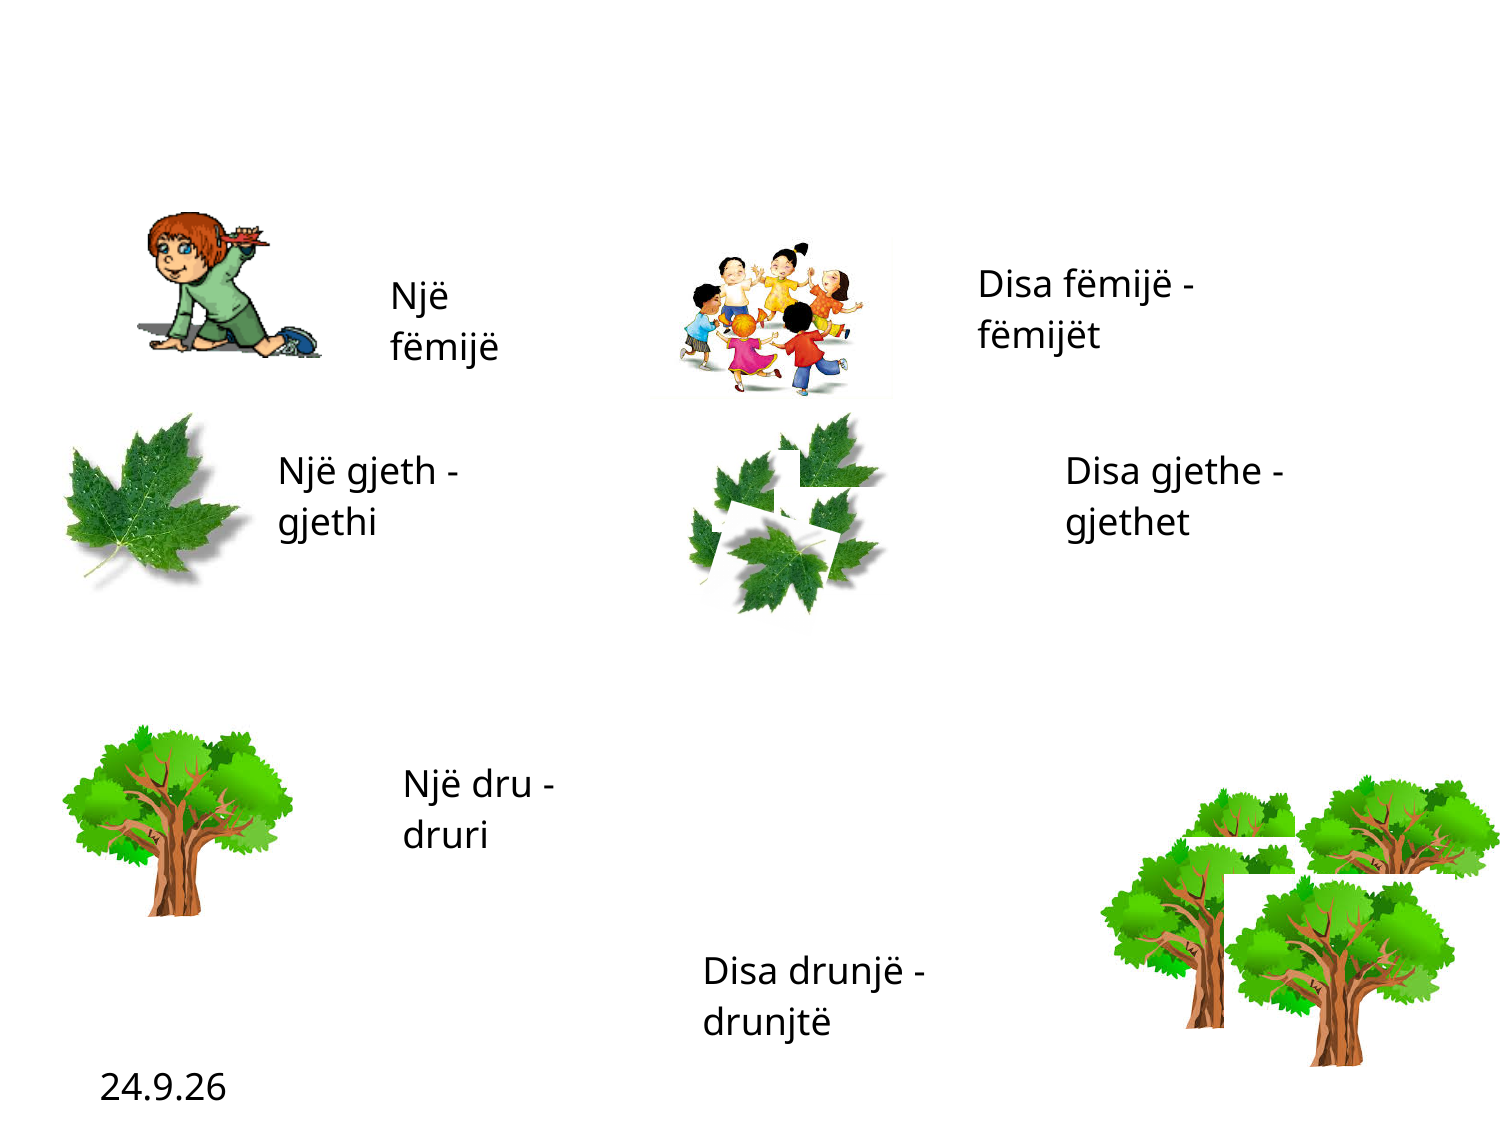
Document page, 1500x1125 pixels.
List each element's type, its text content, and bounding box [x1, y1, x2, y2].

picture [137, 212, 322, 358]
text_box Disa gjethe - gjethet [1050, 437, 1411, 498]
picture [1100, 774, 1500, 1067]
text_box Një gjeth - gjethi [262, 437, 569, 498]
picture [650, 237, 893, 399]
text_box Një fëmijë [374, 262, 576, 323]
text_box Disa fëmijë - fëmijët [962, 249, 1326, 311]
text_box Një dru - druri [387, 749, 666, 811]
picture [62, 724, 293, 917]
text_box Disa drunjë - drunjtë [687, 937, 1067, 998]
picture [62, 412, 258, 595]
picture [687, 412, 890, 636]
